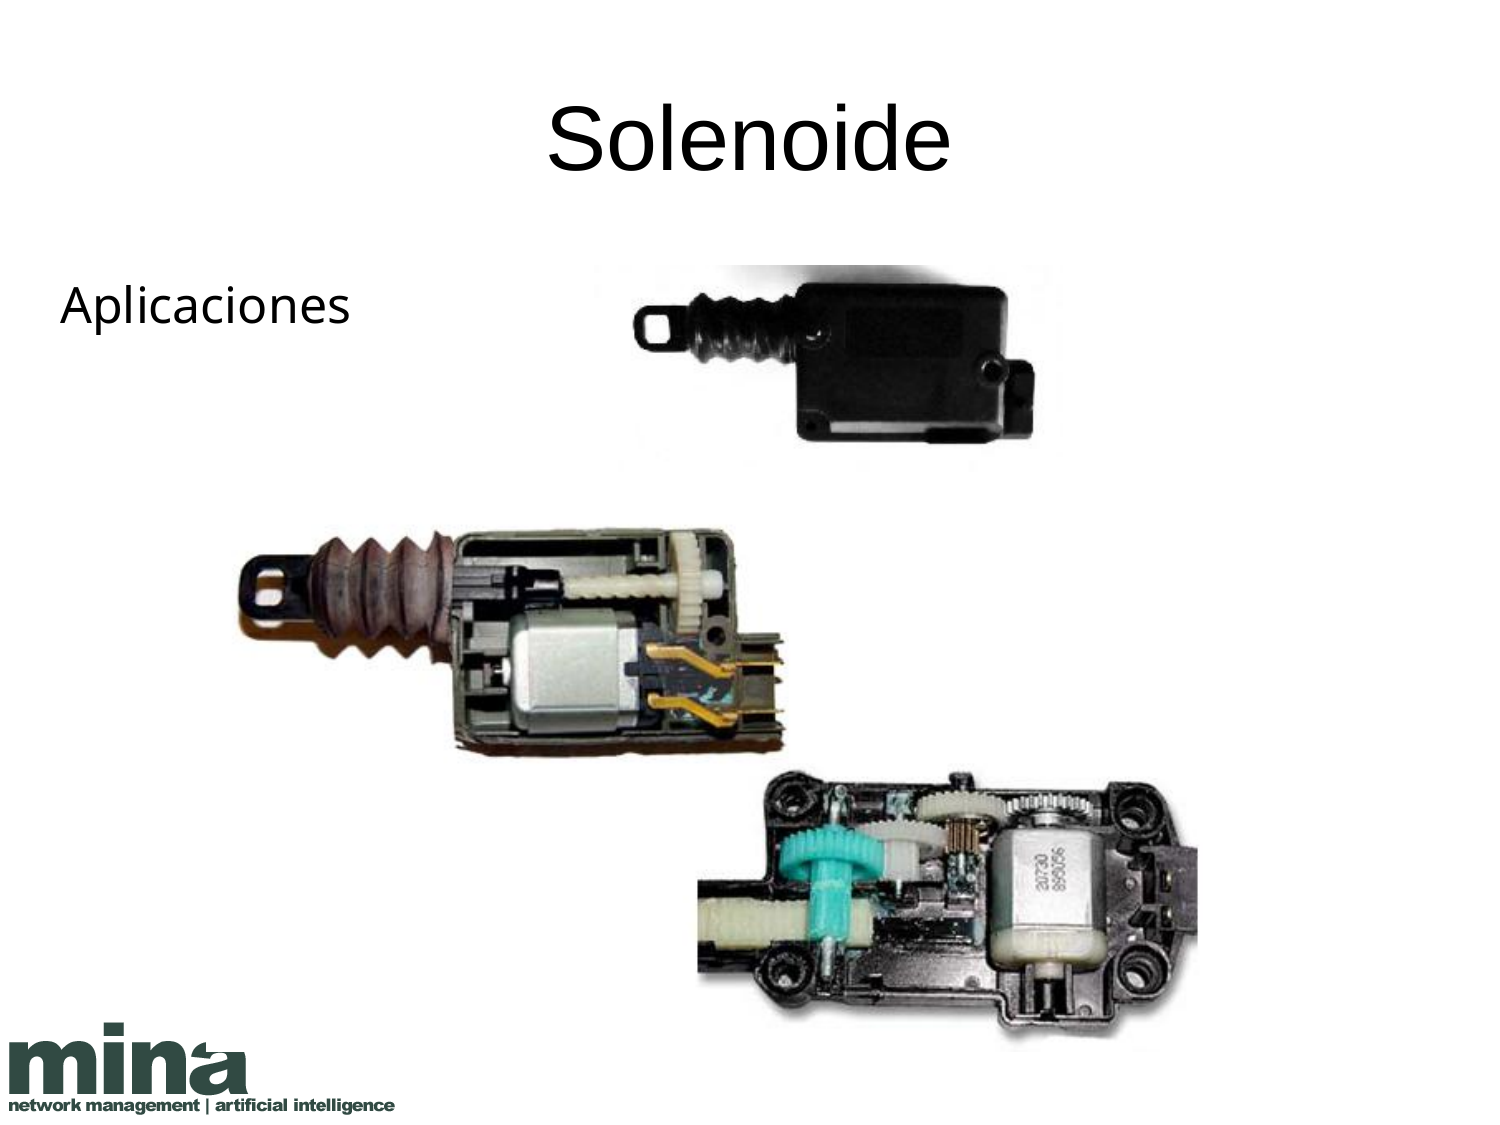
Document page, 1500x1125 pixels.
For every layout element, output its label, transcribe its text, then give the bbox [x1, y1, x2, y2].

title Solenoide [75, 45, 1426, 233]
list Aplicaciones [45, 262, 827, 486]
picture [0, 265, 1241, 1119]
